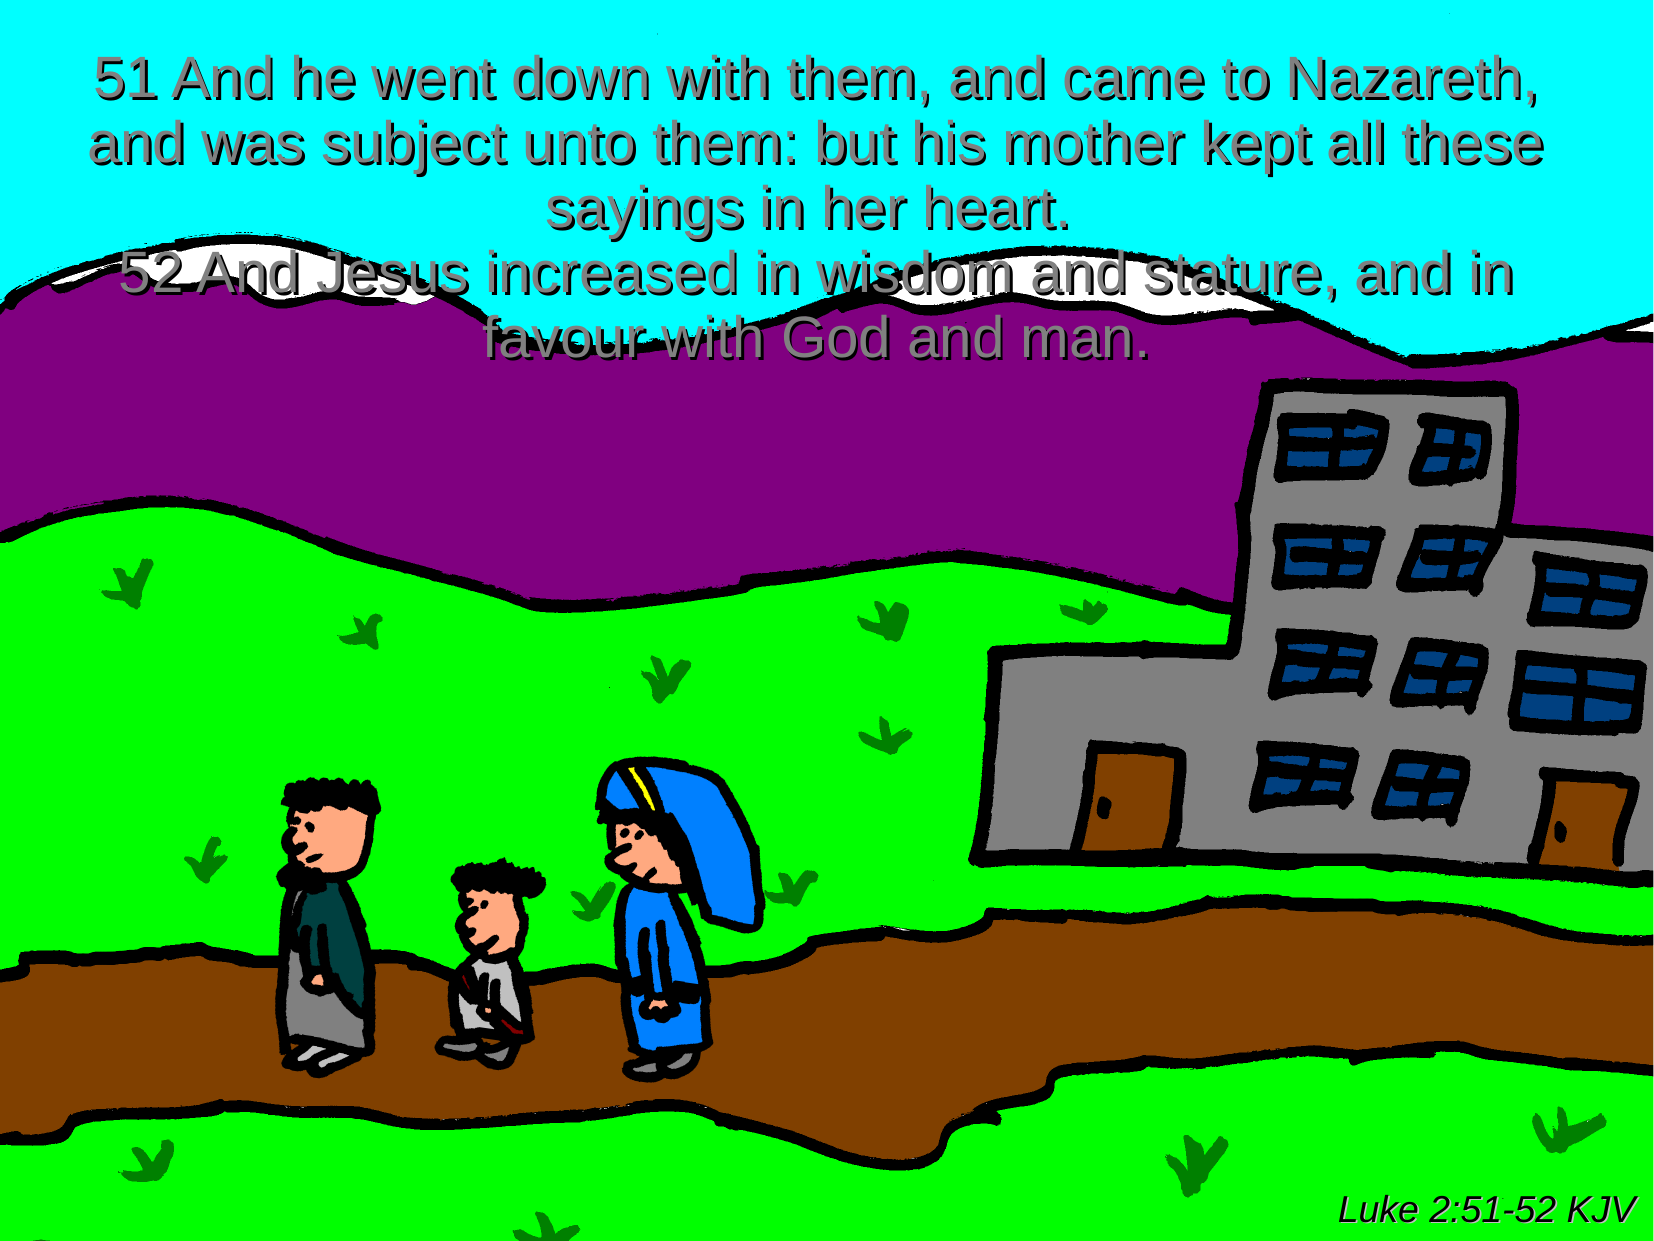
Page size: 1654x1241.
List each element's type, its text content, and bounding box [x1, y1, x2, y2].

picture [0, 0, 1654, 1241]
text_box Luke 2:51-52 KJV [1312, 1180, 1651, 1238]
text_box 51 And he went down with them, and came to Nazareth, and was subject unto them: but his mother kept all these sayings in her heart. 52 And Jesus increased in wisdom and stature, and in favour with God and man. [59, 37, 1576, 377]
